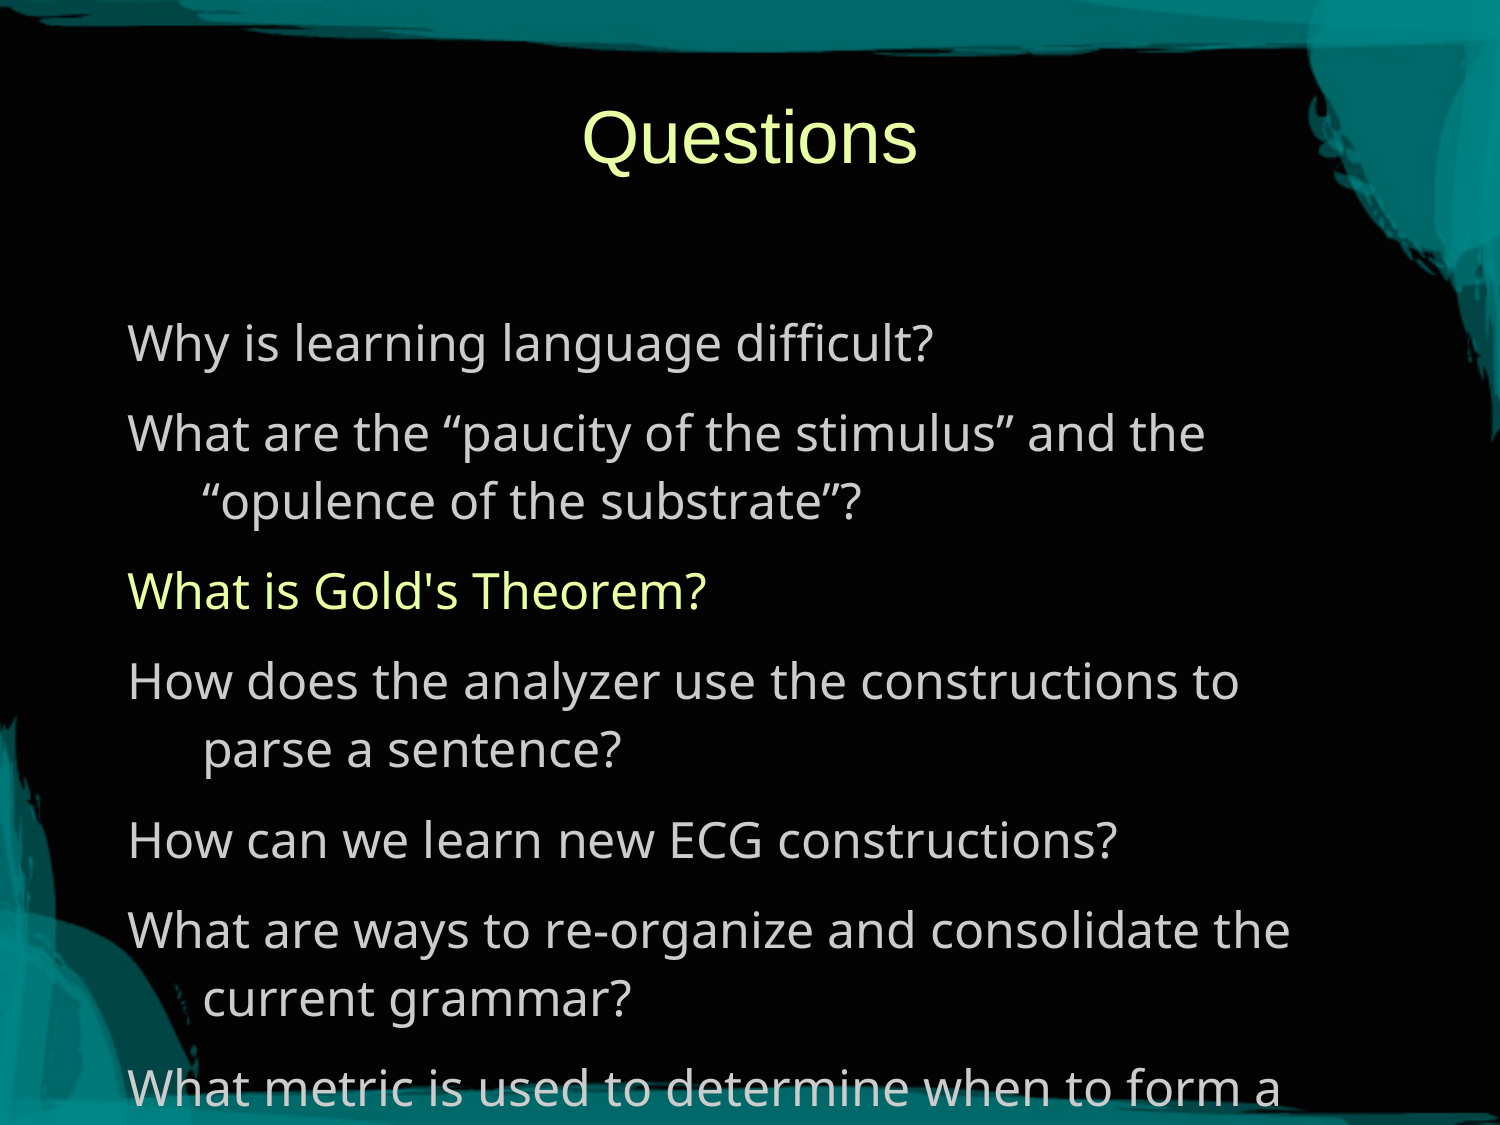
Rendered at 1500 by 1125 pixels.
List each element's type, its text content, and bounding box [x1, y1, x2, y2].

list Why is learning language difficult? What are the “paucity of the stimulus” and the “opulence of the substrate”? What is Gold's Theorem? How does the analyzer use the constructions to parse a sentence? How can we learn new ECG constructions? What are ways to re-organize and consolidate the current grammar? What metric is used to determine when to form a new construction? [112, 299, 1388, 1085]
title Questions [112, 49, 1388, 225]
picture [0, 0, 1500, 1125]
